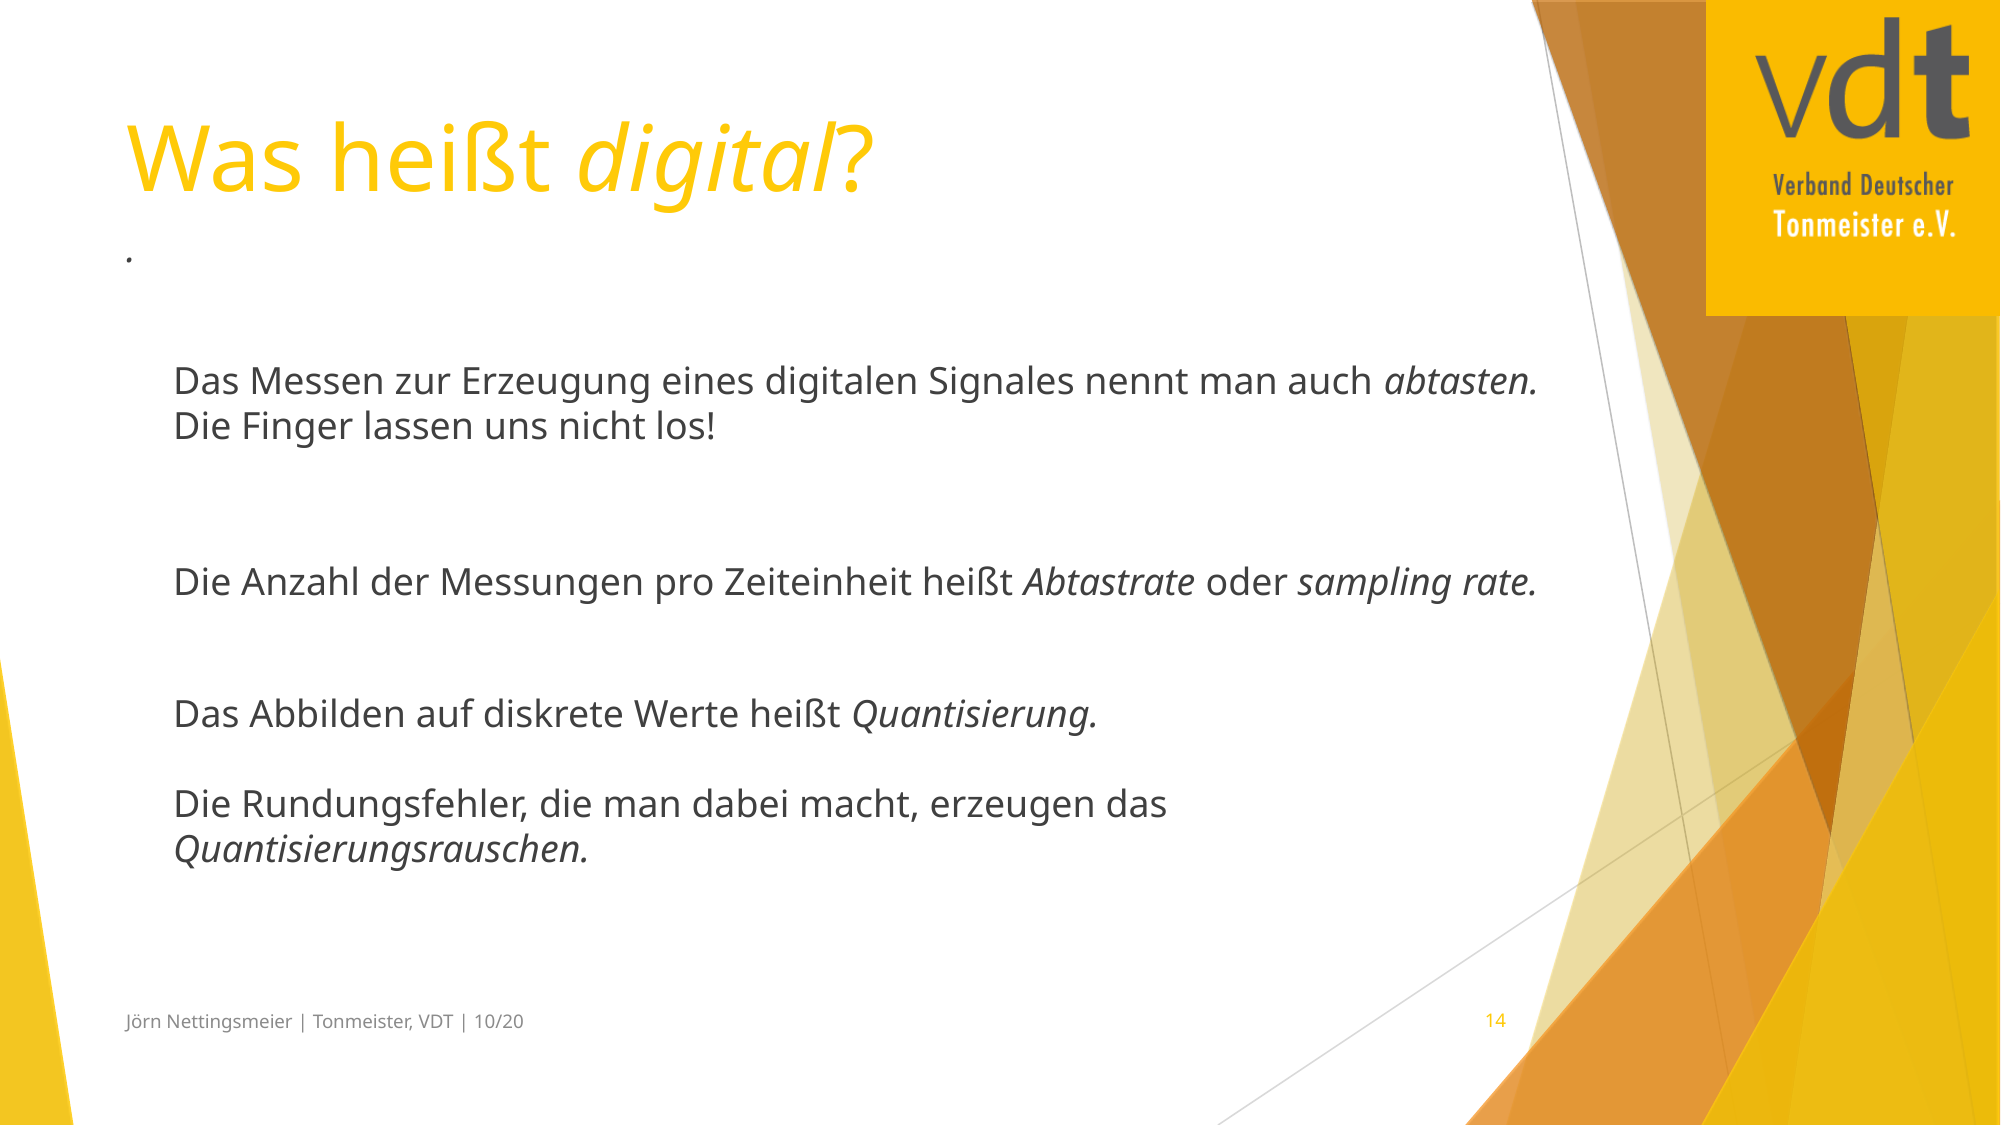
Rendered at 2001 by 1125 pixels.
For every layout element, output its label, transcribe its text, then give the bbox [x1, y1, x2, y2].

picture [1706, 0, 2000, 316]
list . Das Messen zur Erzeugung eines digitalen Signales nennt man auch abtasten. Die Finger lassen uns nicht los! Die Anzahl der Messungen pro Zeiteinheit heißt Abtastrate oder sampling rate. Das Abbilden auf diskrete Werte heißt Quantisierung. Die Rundungsfehler, die man dabei macht, erzeugen das Quantisierungsrauschen. [111, 300, 1576, 795]
text_box Jörn Nettingsmeier | Tonmeister, VDT | 10/20 [111, 991, 1145, 1051]
title Was heißt digital? [111, 79, 1522, 230]
slide_number <number> [1409, 991, 1522, 1051]
